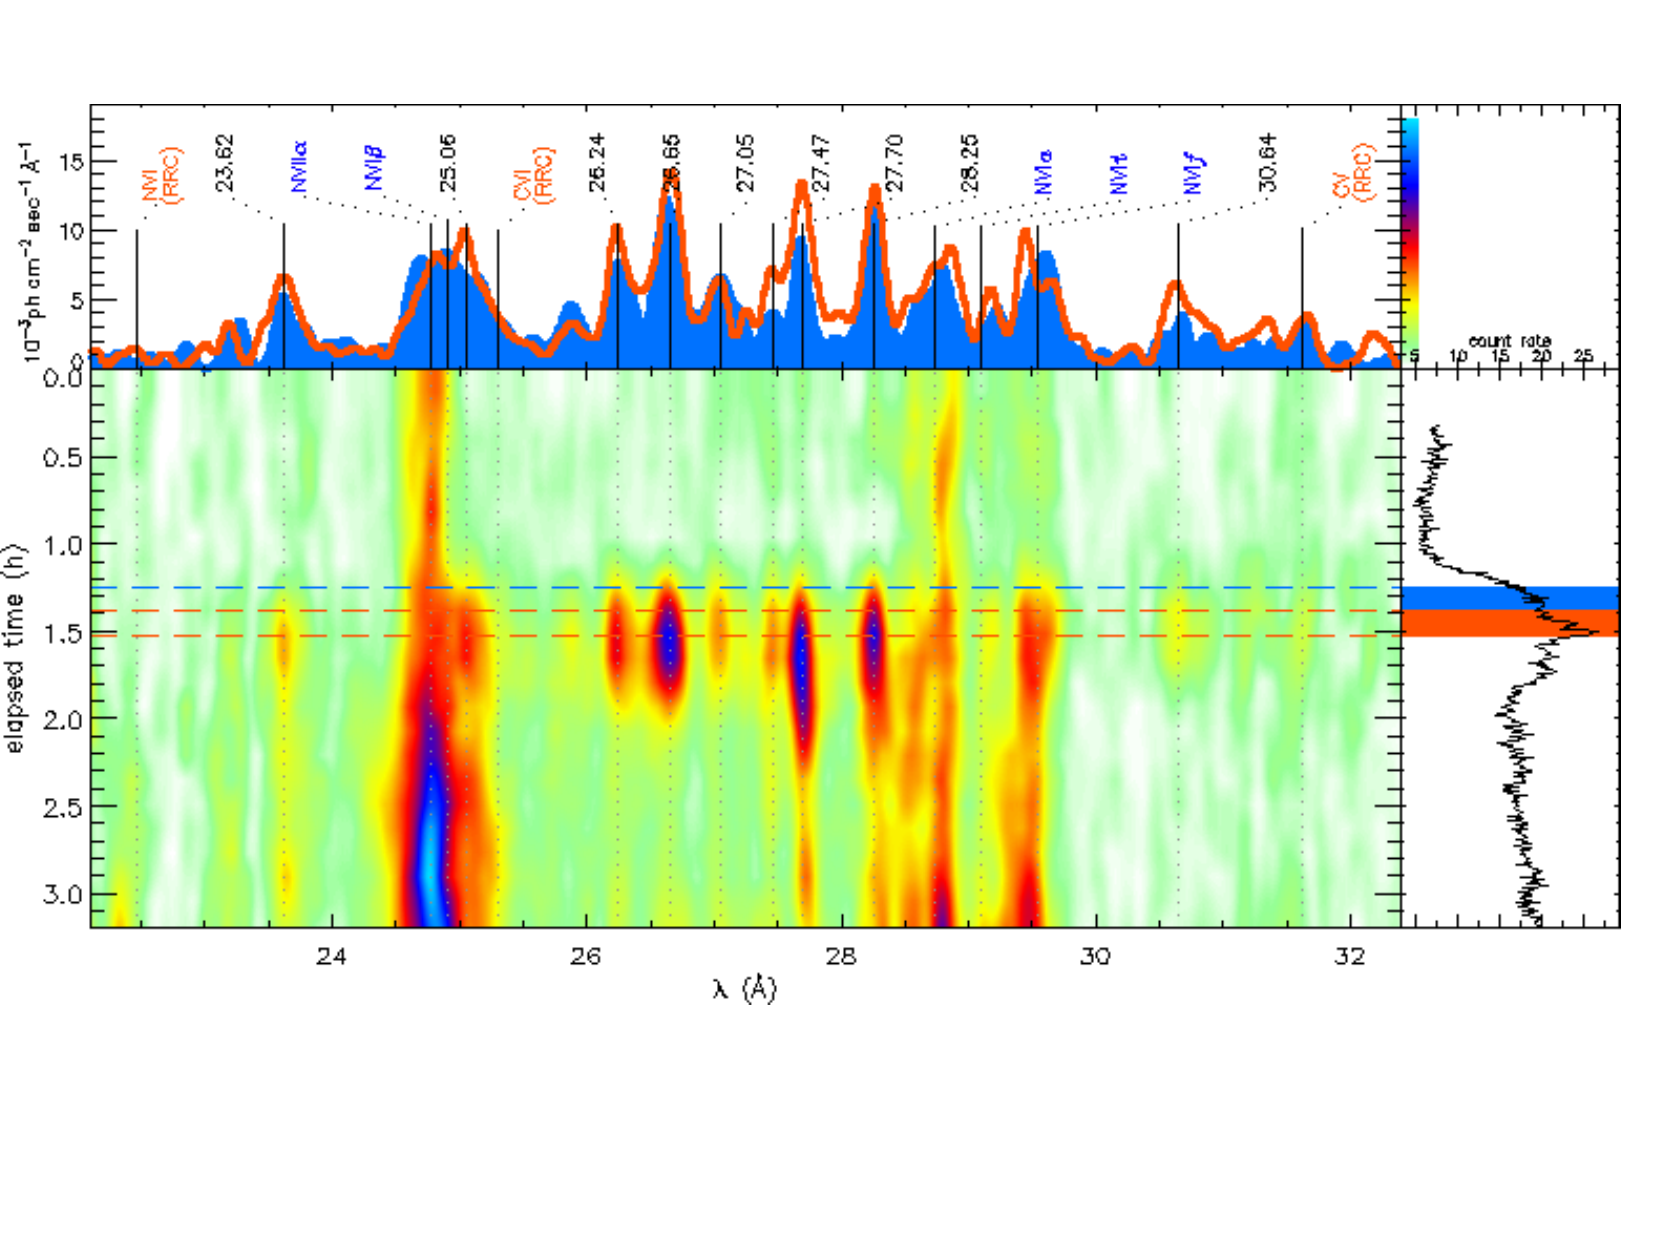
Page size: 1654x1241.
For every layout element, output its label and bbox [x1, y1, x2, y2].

picture [0, 104, 1621, 1006]
